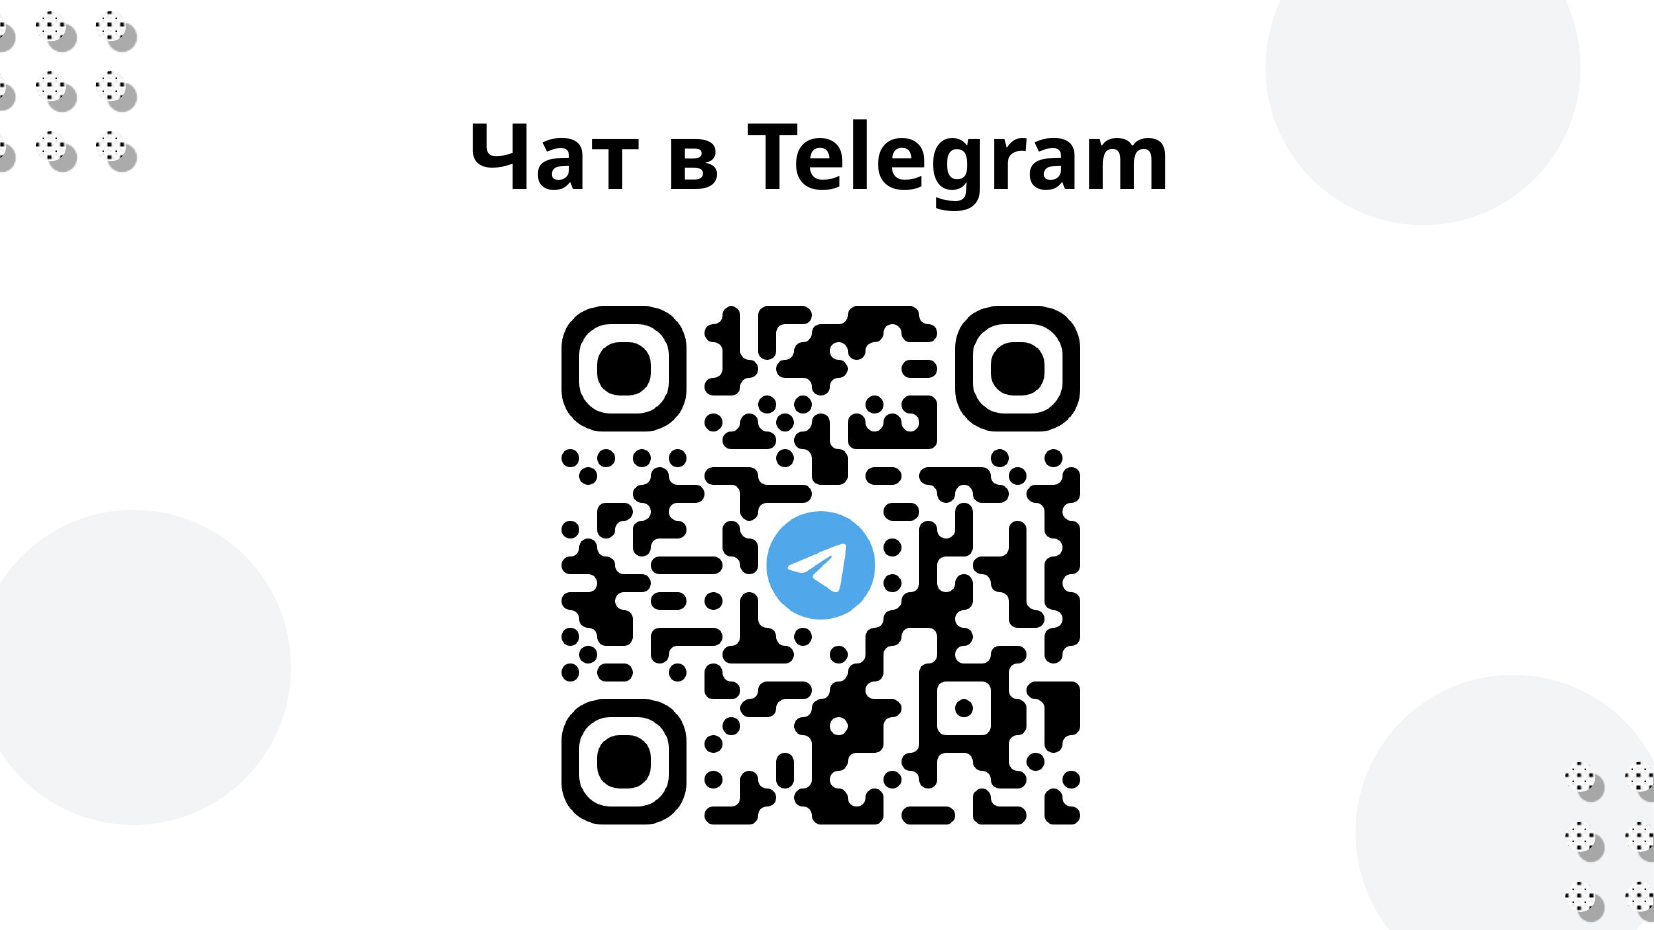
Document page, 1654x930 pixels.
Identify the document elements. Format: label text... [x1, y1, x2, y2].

picture [35, 11, 66, 42]
picture [0, 14, 7, 39]
picture [95, 11, 126, 42]
picture [36, 131, 67, 162]
picture [99, 71, 122, 76]
picture [1565, 761, 1596, 792]
picture [1625, 761, 1654, 792]
picture [0, 134, 7, 159]
picture [0, 74, 7, 99]
picture [1565, 881, 1596, 912]
picture [550, 295, 1091, 835]
title Чат в Telegram [76, 76, 1565, 232]
picture [1625, 881, 1654, 912]
picture [1565, 821, 1596, 852]
picture [1625, 821, 1654, 852]
picture [35, 71, 67, 102]
